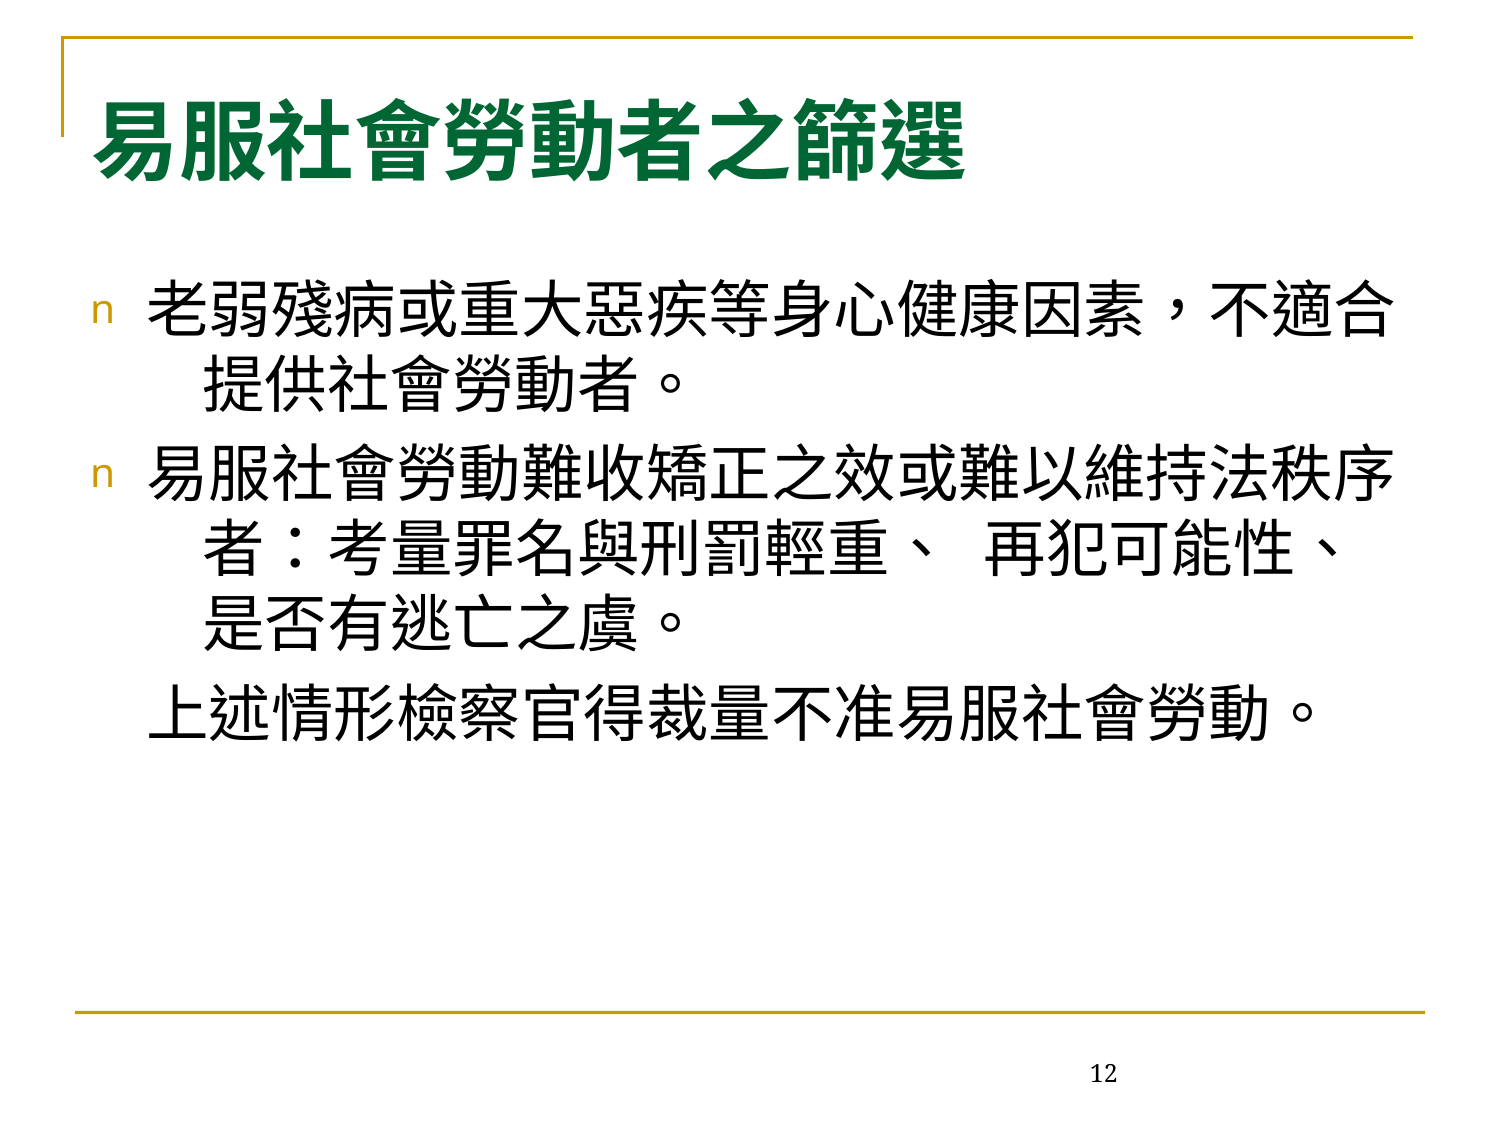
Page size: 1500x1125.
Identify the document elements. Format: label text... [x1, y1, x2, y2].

list 老弱殘病或重大惡疾等身心健康因素，不適合提供社會勞動者。 易服社會勞動難收矯正之效或難以維持法秩序者：考量罪名與刑罰輕重、 再犯可能性、 是否有逃亡之虞。 上述情形檢察官得裁量不准易服社會勞動。 [75, 262, 1426, 1006]
text_box [1074, 1024, 1426, 1100]
title 易服社會勞動者之篩選 [76, 78, 1427, 266]
